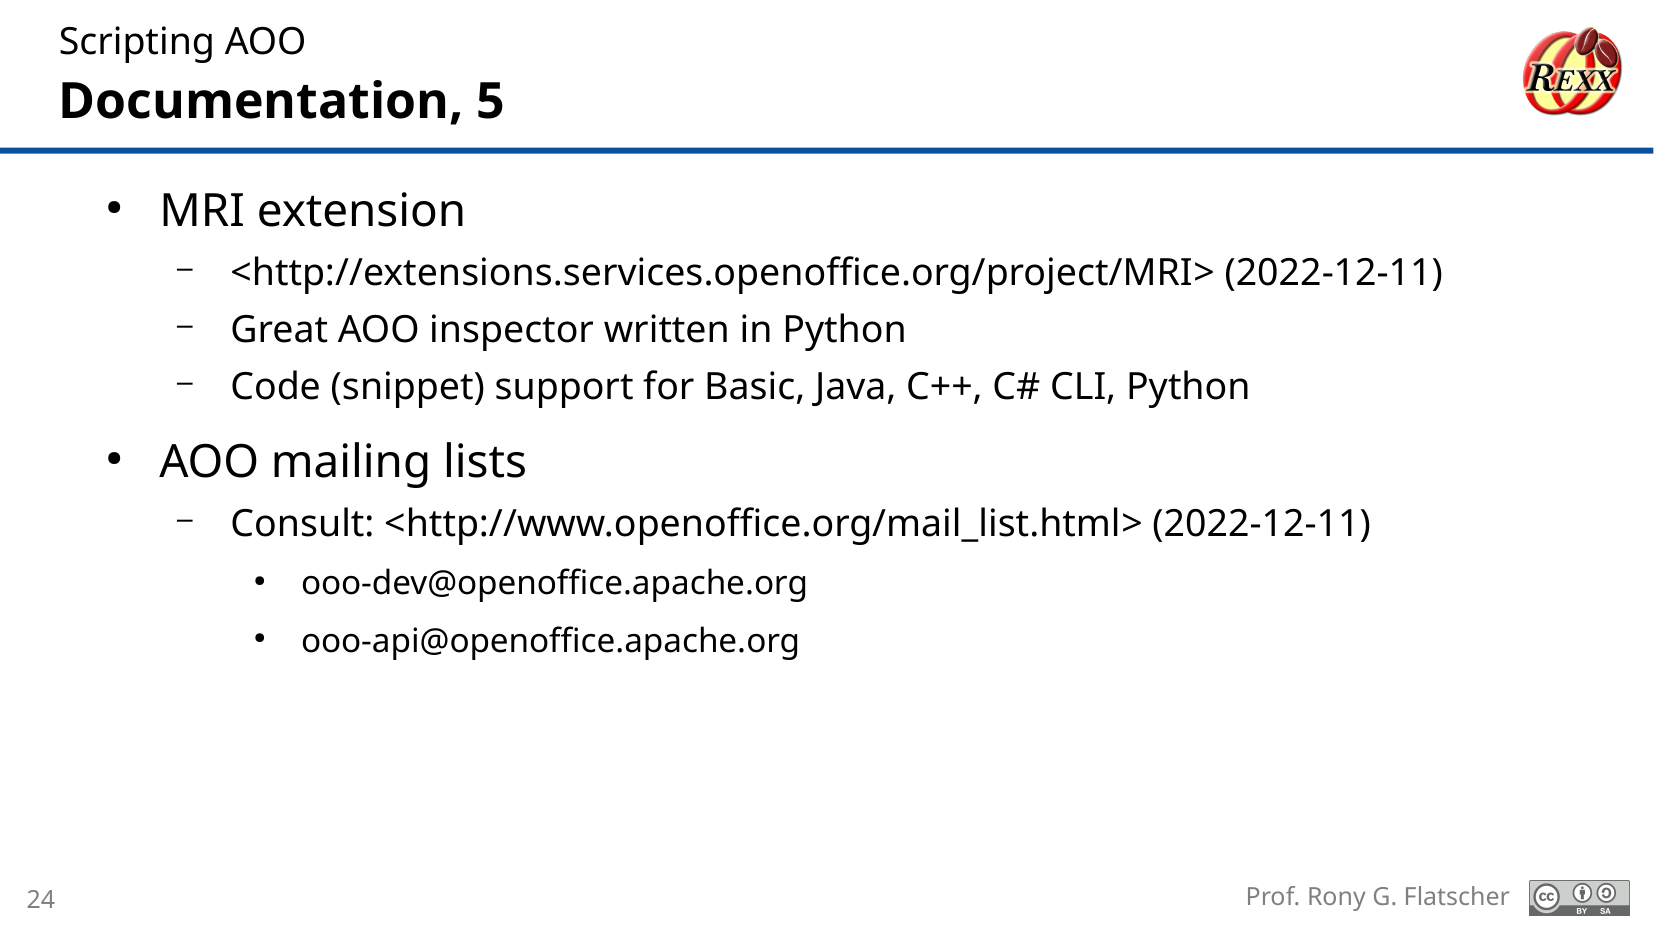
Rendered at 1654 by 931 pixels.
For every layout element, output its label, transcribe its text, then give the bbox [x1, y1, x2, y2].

list MRI extension <http://extensions.services.openoffice.org/project/MRI> (2022-12-11) Great AOO inspector written in Python Code (snippet) support for Basic, Java, C++, C# CLI, Python AOO mailing lists Consult: <http://www.openoffice.org/mail_list.html> (2022-12-11) ooo-dev@openoffice.apache.org ooo-api@openoffice.apache.org [88, 177, 1577, 857]
title Scripting AOO Documentation, 5 [0, 0, 1625, 148]
